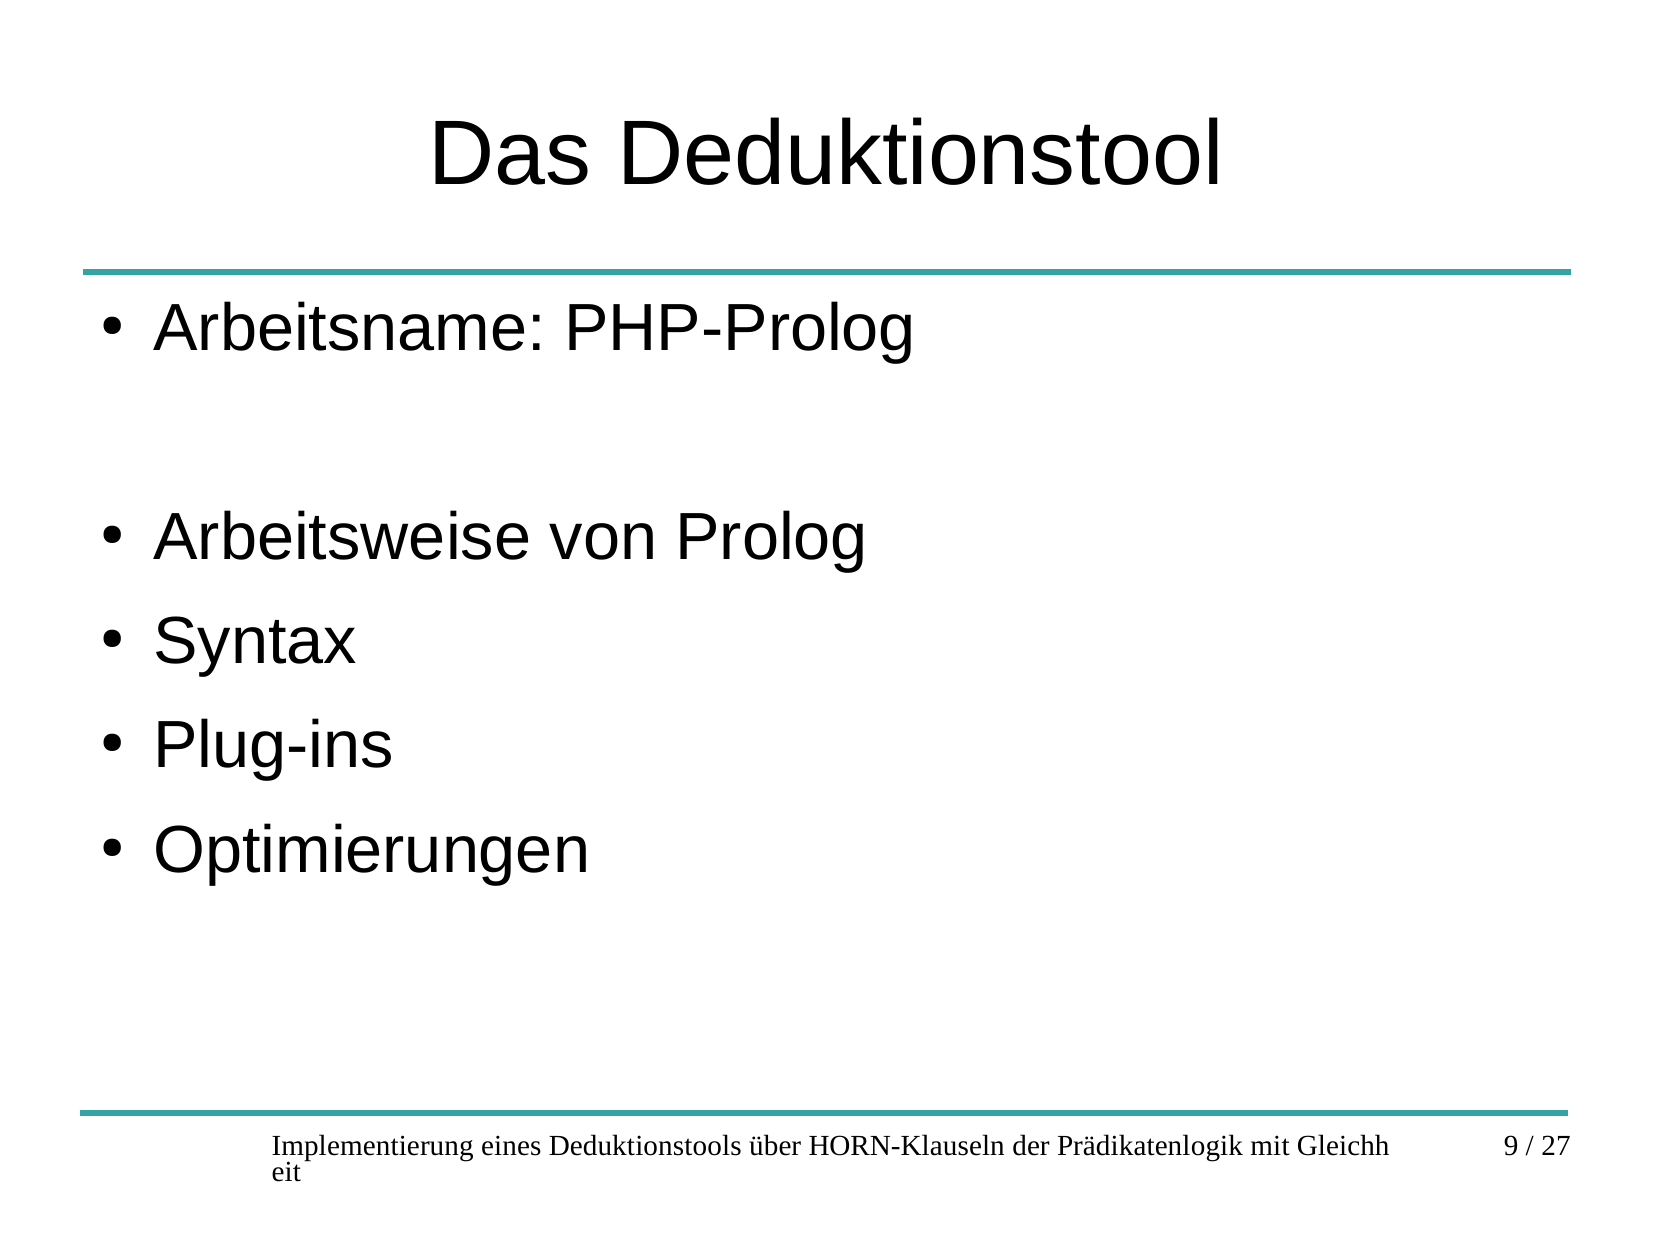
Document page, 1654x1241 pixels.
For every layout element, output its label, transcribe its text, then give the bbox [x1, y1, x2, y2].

title Das Deduktionstool [82, 49, 1571, 257]
list Arbeitsname: PHP-Prolog Arbeitsweise von Prolog Syntax Plug-ins Optimierungen [82, 290, 1538, 1099]
